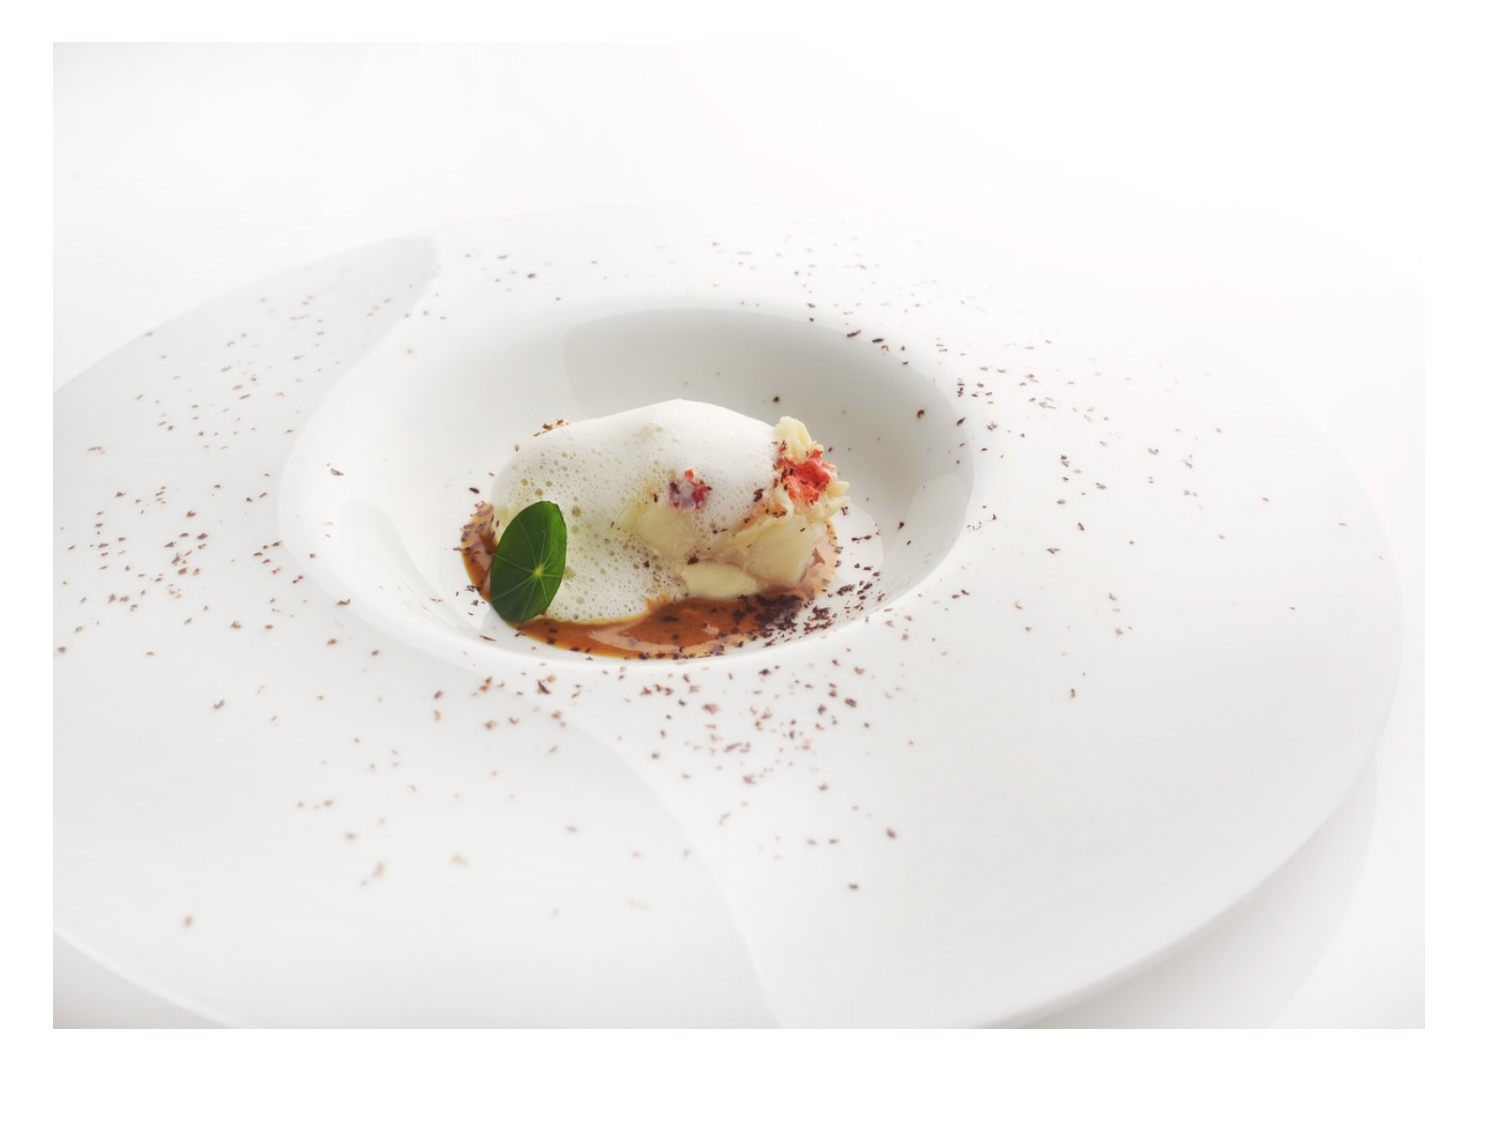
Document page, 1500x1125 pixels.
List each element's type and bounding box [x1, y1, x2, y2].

picture [53, 42, 1425, 1029]
